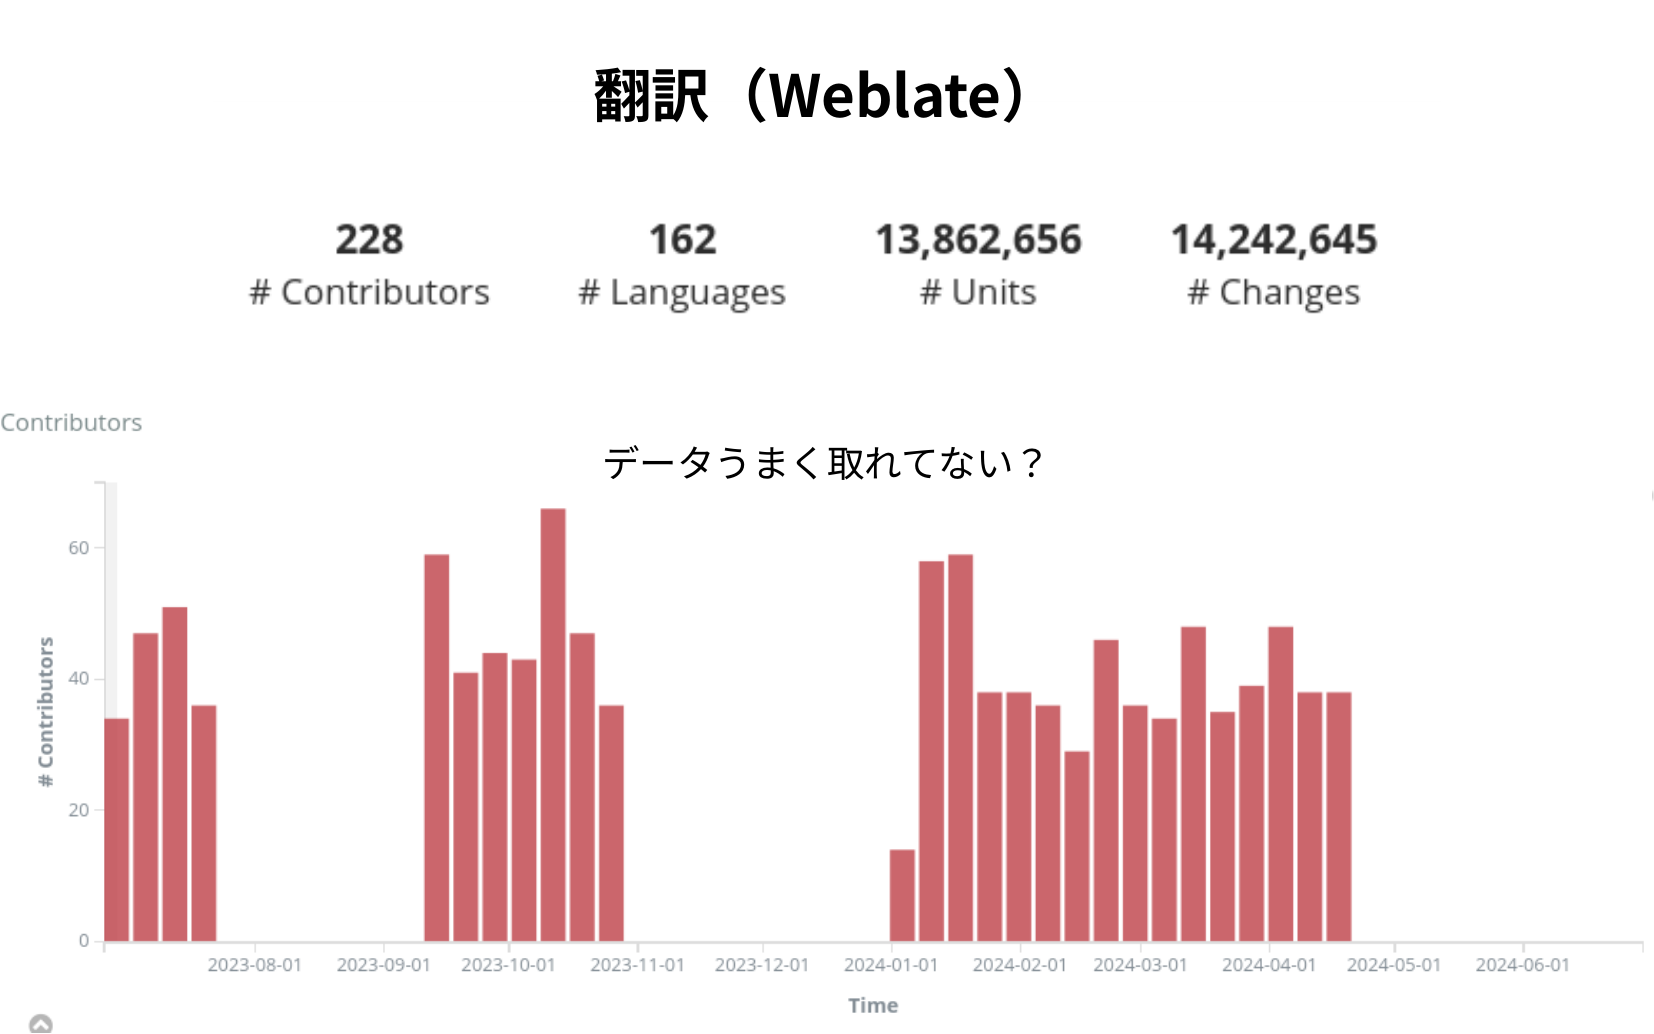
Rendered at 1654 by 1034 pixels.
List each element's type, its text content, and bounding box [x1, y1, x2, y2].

title 翻訳（Weblate） [82, 5, 1571, 179]
picture [0, 401, 1654, 1033]
text_box データうまく取れてない？ [448, 437, 1205, 485]
picture [213, 179, 1441, 383]
